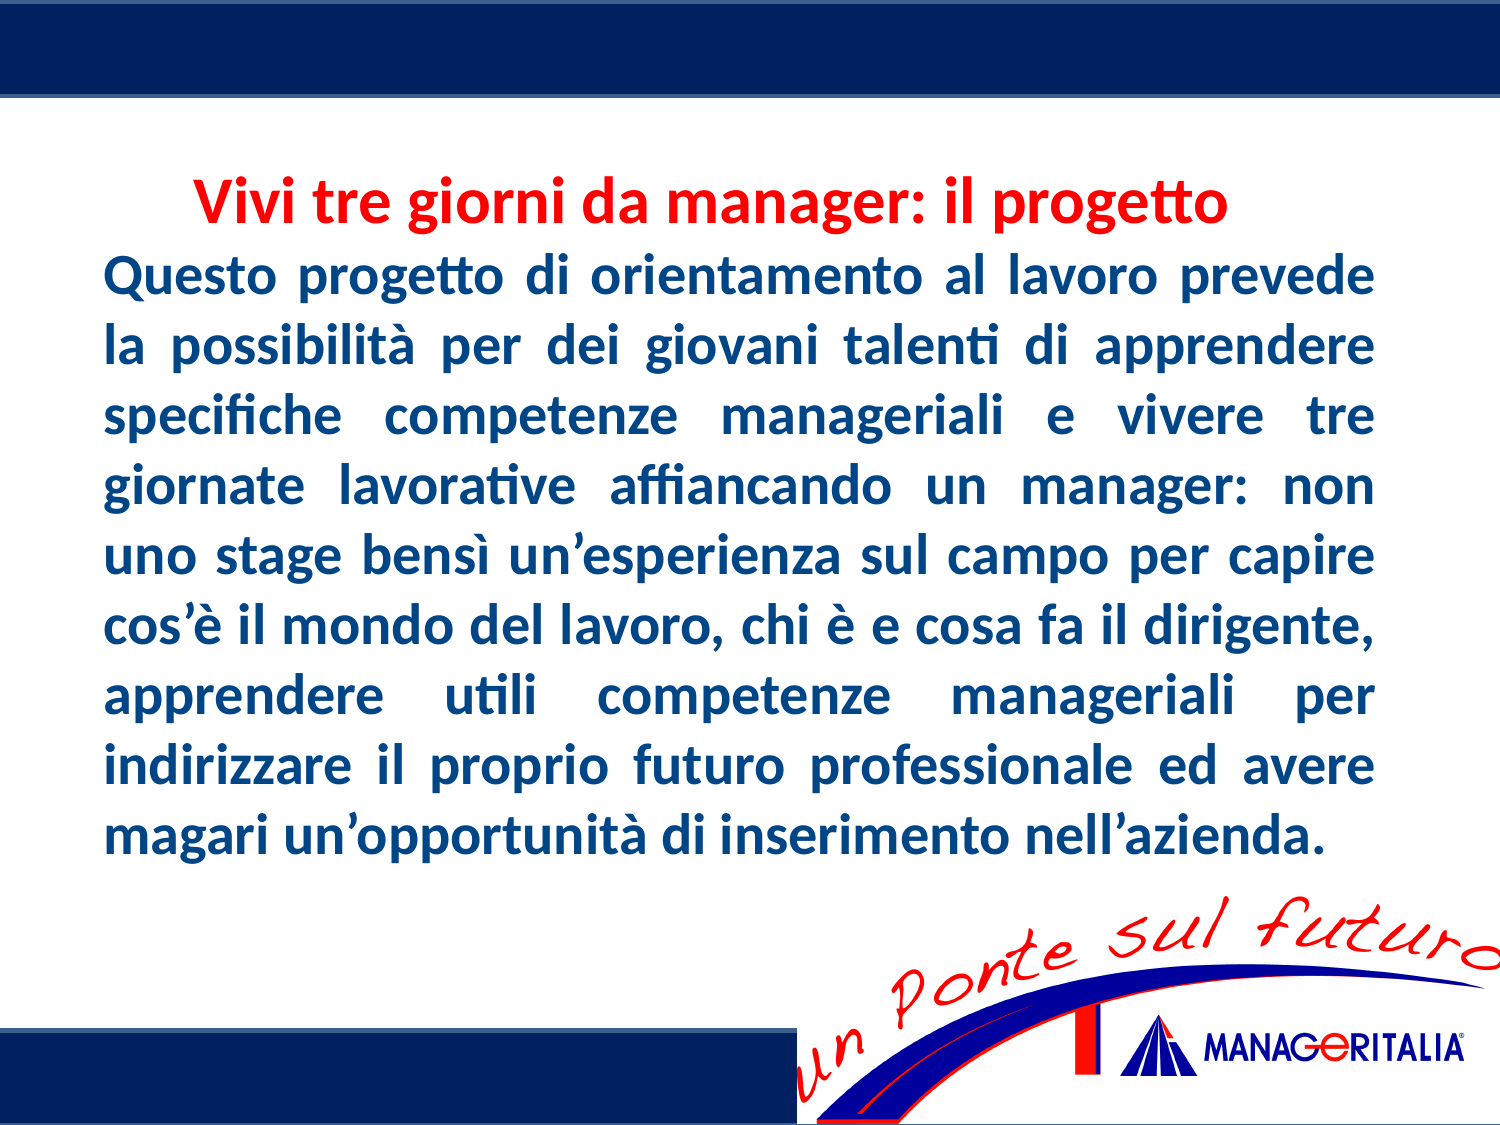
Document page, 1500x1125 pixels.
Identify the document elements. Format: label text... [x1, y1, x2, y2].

text_box [0, 1030, 1500, 1125]
text_box [0, 1, 1500, 97]
text_box Vivi tre giorni da manager: il progetto Questo progetto di orientamento al lavoro prevede la possibilità per dei giovani talenti di apprendere specifiche competenze manageriali e vivere tre giornate lavorative affiancando un manager: non uno stage bensì un’esperienza sul campo per capire cos’è il mondo del lavoro, chi è e cosa fa il dirigente, apprendere utili competenze manageriali per indirizzare il proprio futuro professionale ed avere magari un’opportunità di inserimento nell’azienda. [88, 149, 1392, 991]
picture [797, 896, 1500, 1124]
